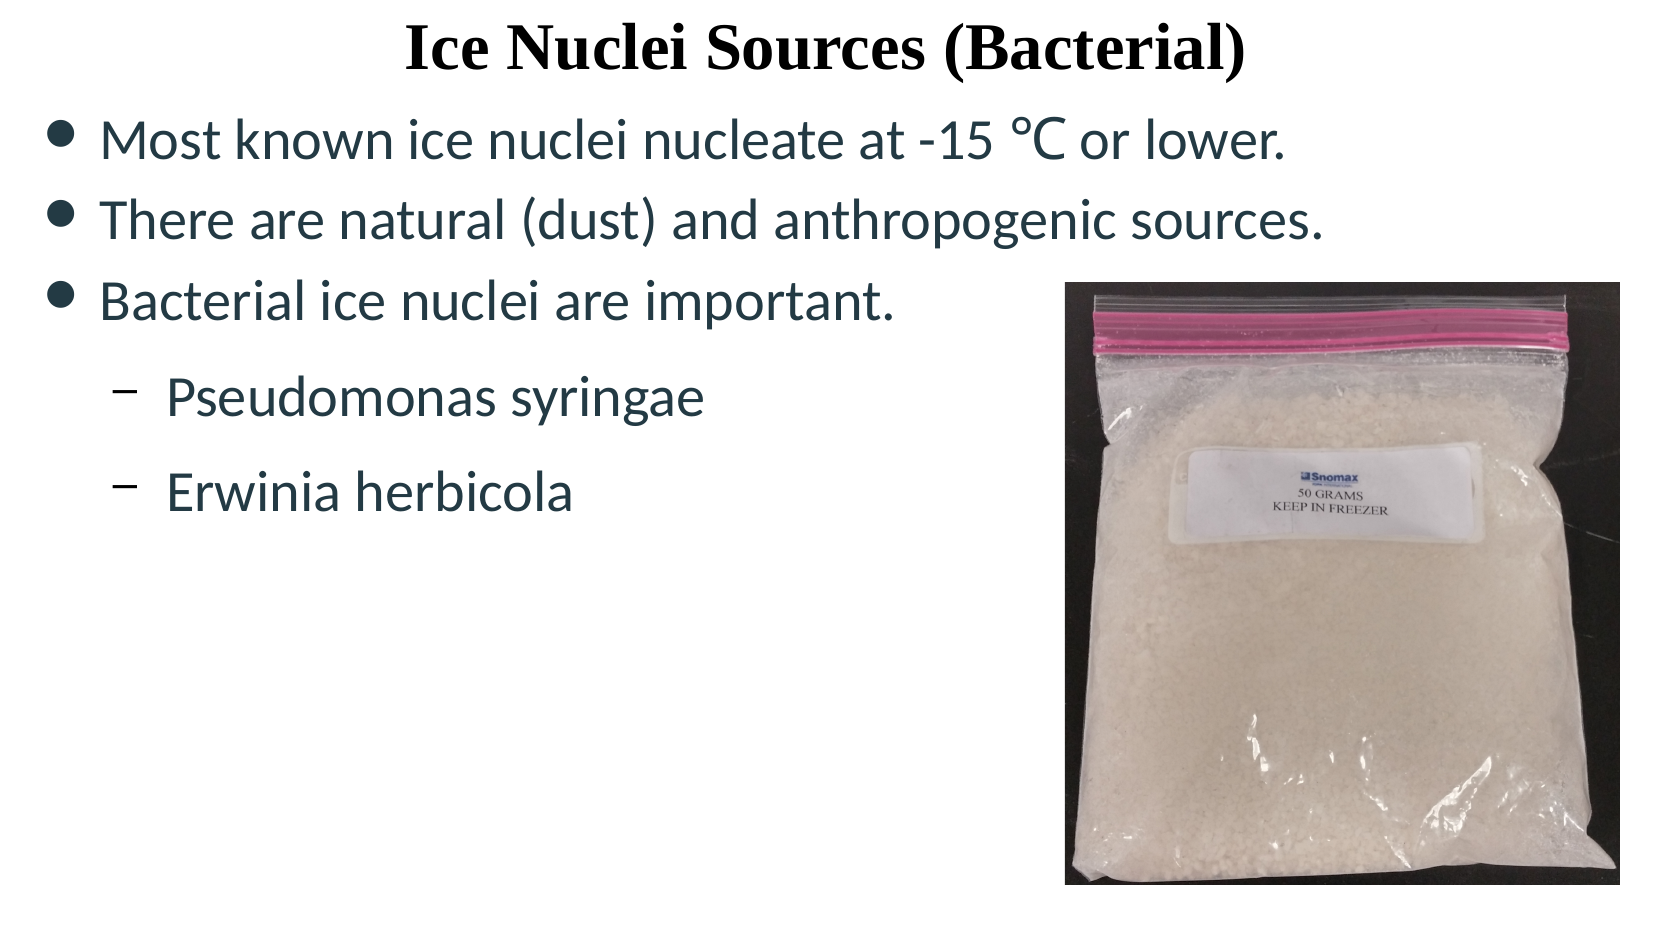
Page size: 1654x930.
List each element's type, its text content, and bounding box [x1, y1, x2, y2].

picture [1064, 282, 1620, 885]
list Most known ice nuclei nucleate at -15 ℃ or lower. There are natural (dust) and anthropogenic sources. Bacterial ice nuclei are important. Pseudomonas syringae Erwinia herbicola [9, 75, 1597, 556]
title Ice Nuclei Sources (Bacterial) [33, 0, 1620, 121]
